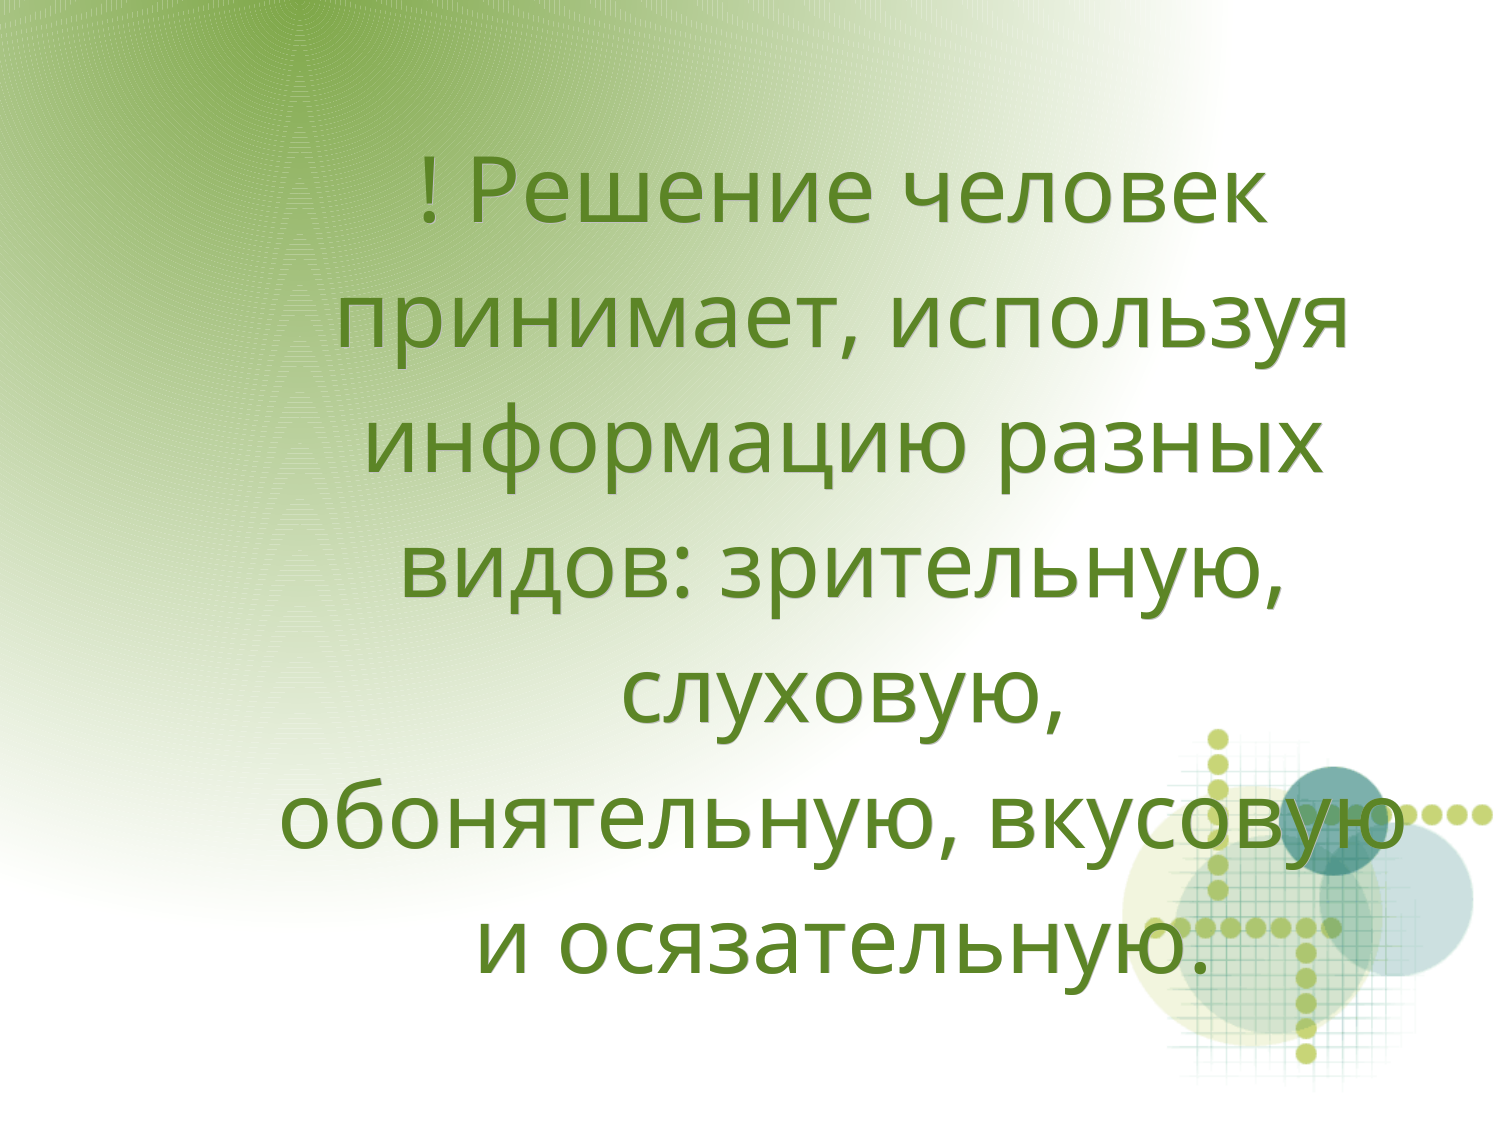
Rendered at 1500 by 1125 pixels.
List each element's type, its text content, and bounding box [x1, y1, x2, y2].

picture [1110, 718, 1500, 1098]
title ! Решение человек принимает, используя информацию разных видов: зрительную, слуховую, обонятельную, вкусовую и осязательную. [262, 50, 1425, 1076]
